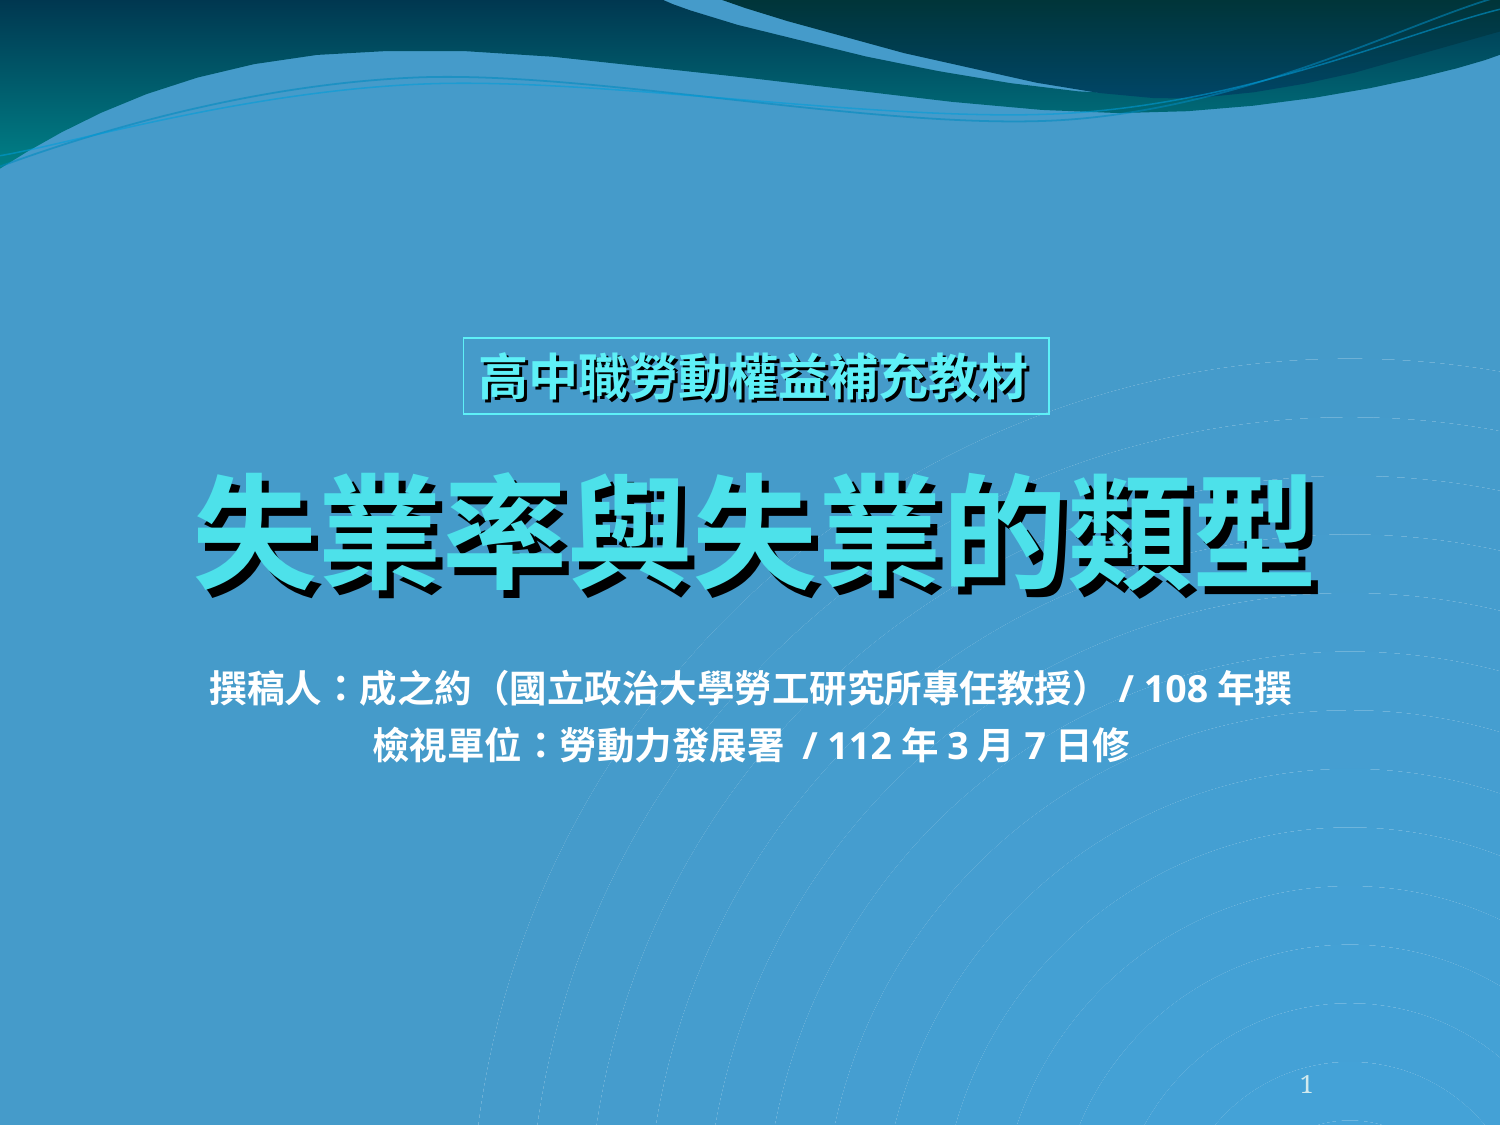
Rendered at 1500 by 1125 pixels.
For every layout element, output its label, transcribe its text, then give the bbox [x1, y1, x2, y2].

text_box [1299, 1042, 1426, 1103]
text_box 高中職勞動權益補充教材 [463, 338, 1050, 414]
subtitle 撰稿人：成之約（國立政治大學勞工研究所專任教授）/ 108年撰 檢視單位：勞動力發展署 / 112年3月7日修 [112, 656, 1401, 888]
title 失業率與失業的類型 [112, 373, 1401, 605]
